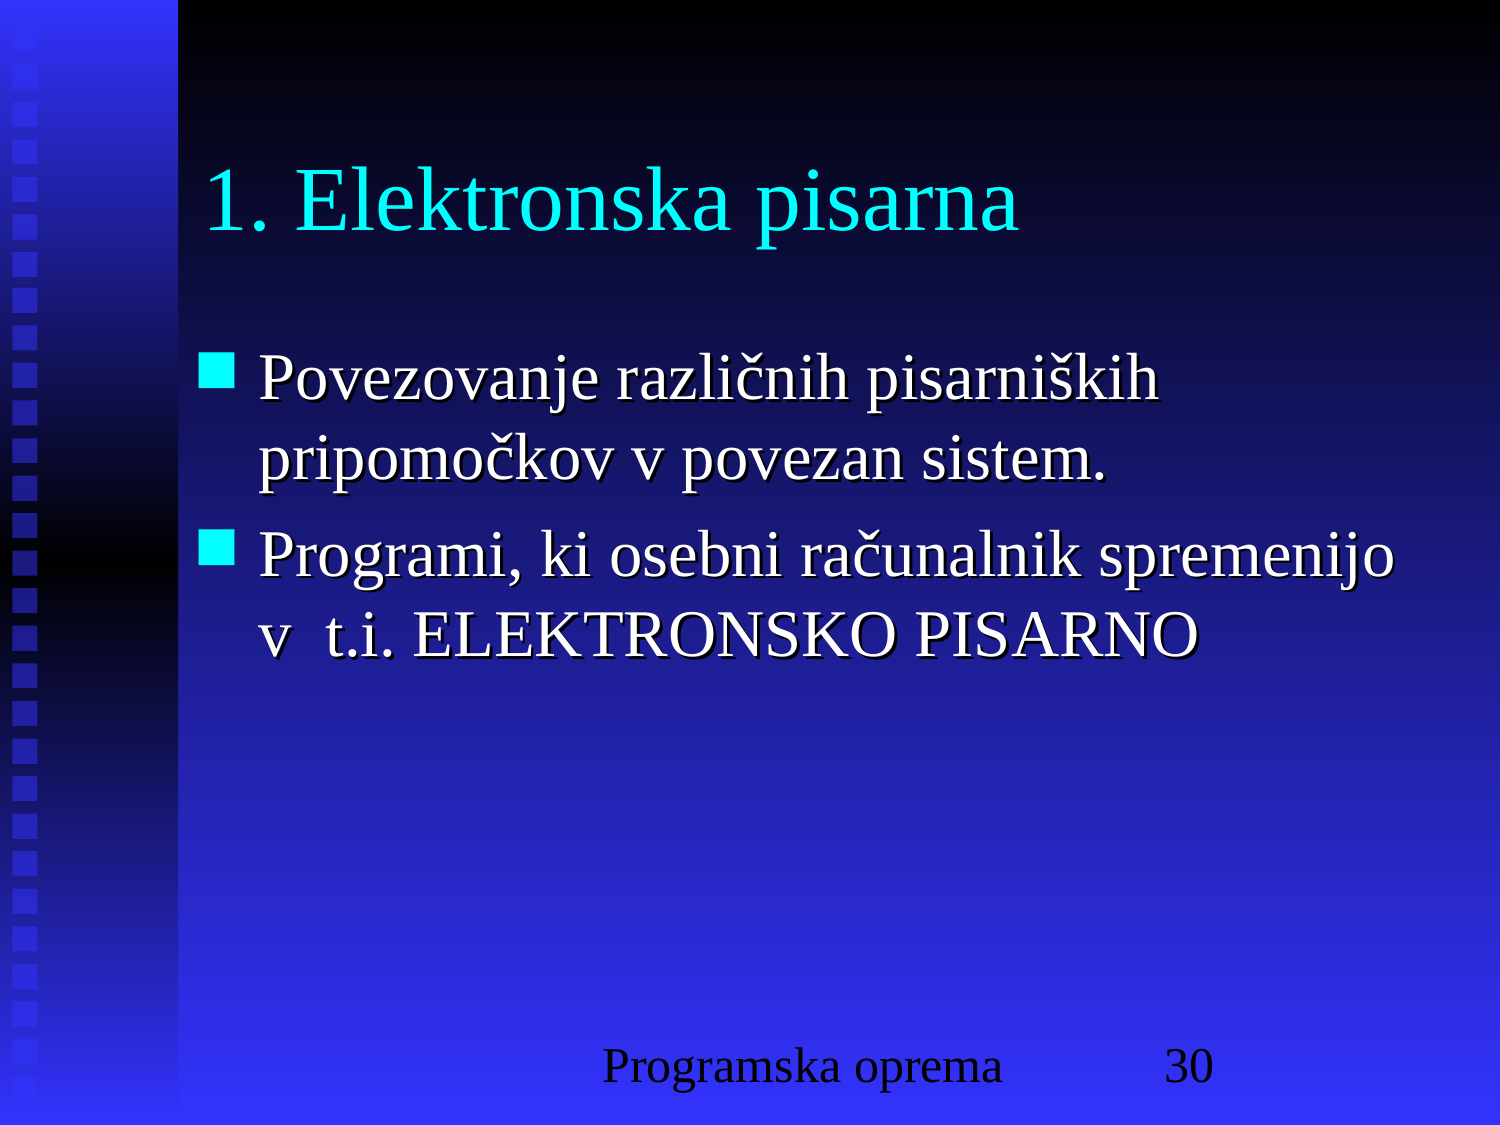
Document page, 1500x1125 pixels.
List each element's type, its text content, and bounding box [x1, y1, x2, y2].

title 1. Elektronska pisarna [187, 99, 1463, 288]
list Povezovanje različnih pisarniških pripomočkov v povezan sistem. Programi, ki osebni računalnik spremenijo v t.i. ELEKTRONSKO PISARNO [187, 324, 1463, 1001]
